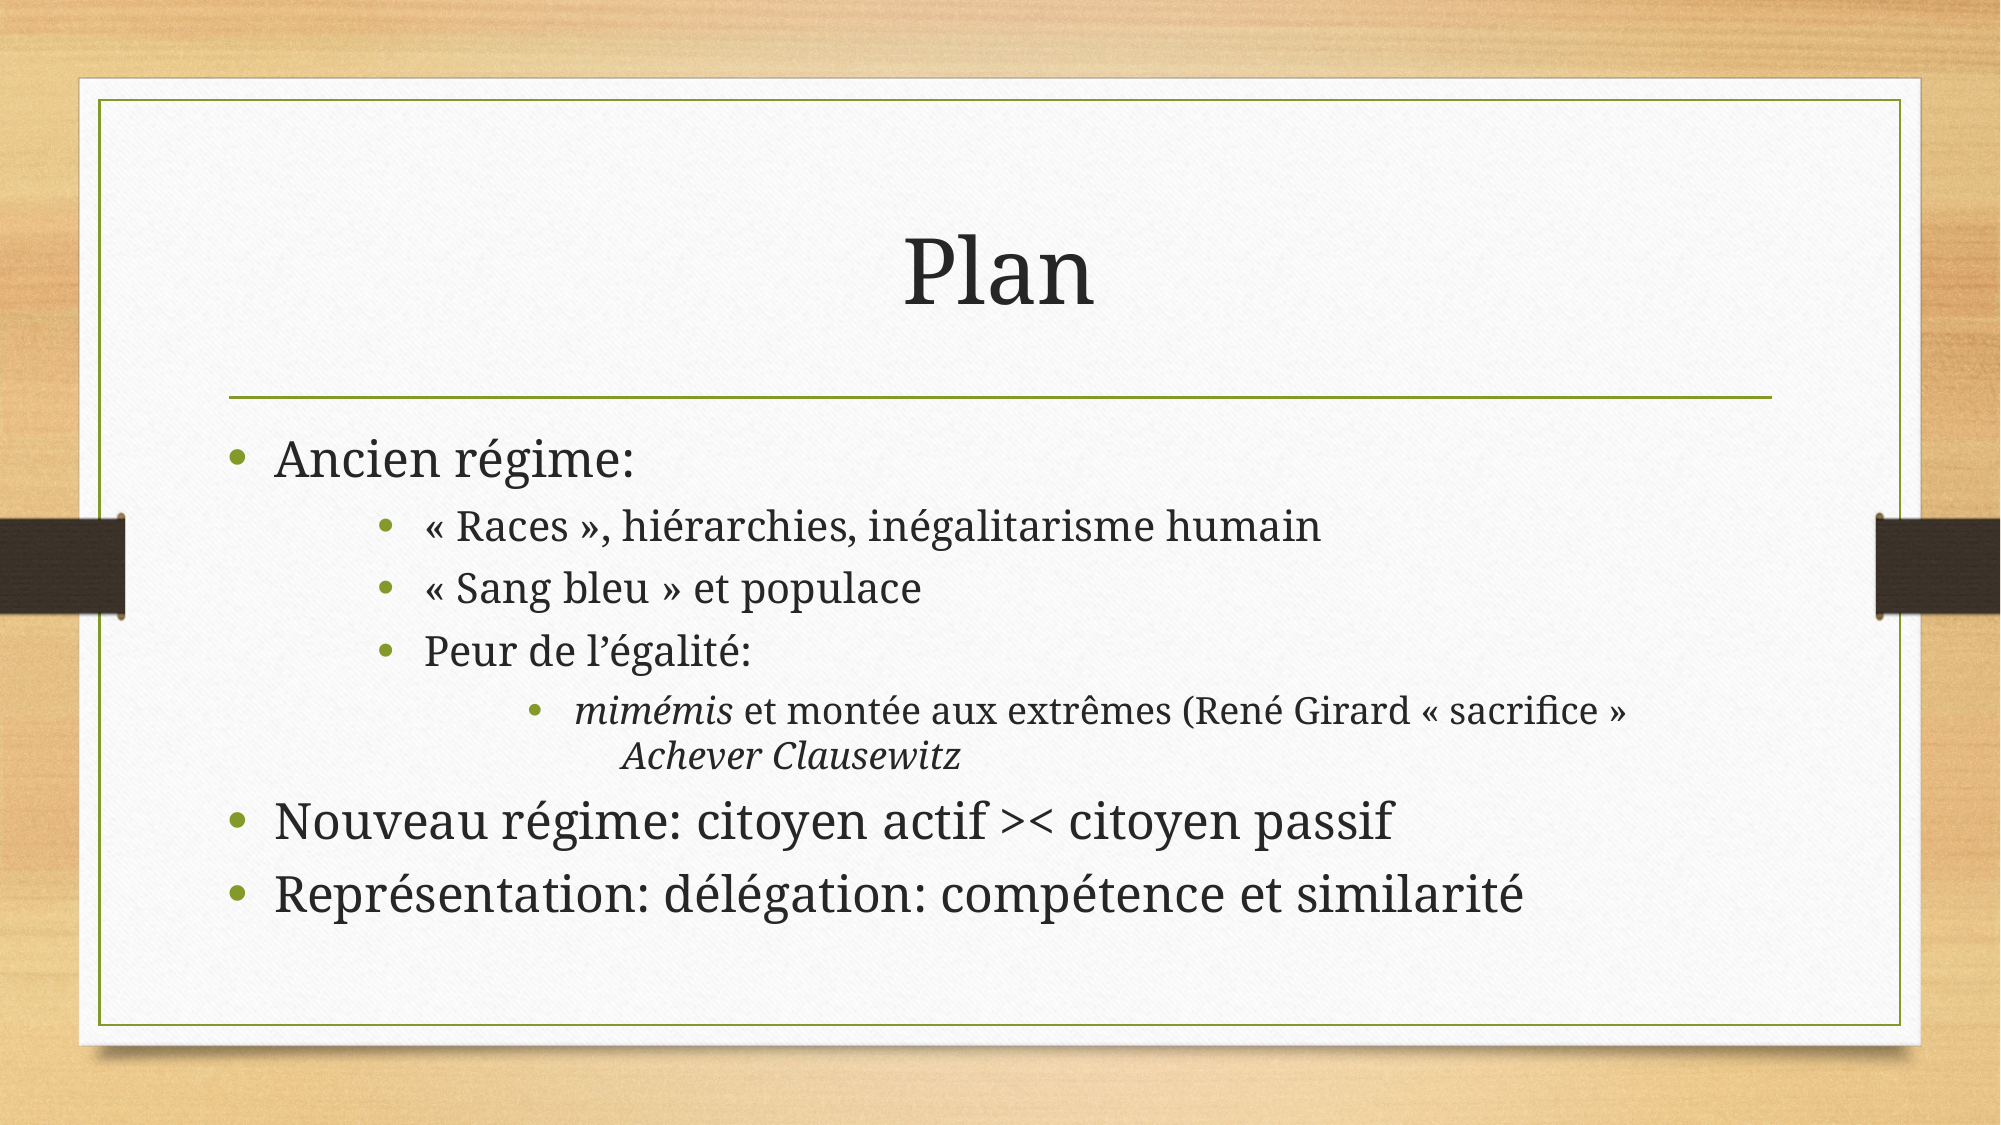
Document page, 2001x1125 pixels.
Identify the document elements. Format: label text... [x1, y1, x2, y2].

list Ancien régime: « Races », hiérarchies, inégalitarisme humain « Sang bleu » et populace Peur de l’égalité: mimémis et montée aux extrêmes (René Girard « sacrifice » Achever Clausewitz Nouveau régime: citoyen actif >< citoyen passif Représentation: délégation: compétence et similarité [212, 419, 1788, 964]
title Plan [212, 161, 1788, 376]
